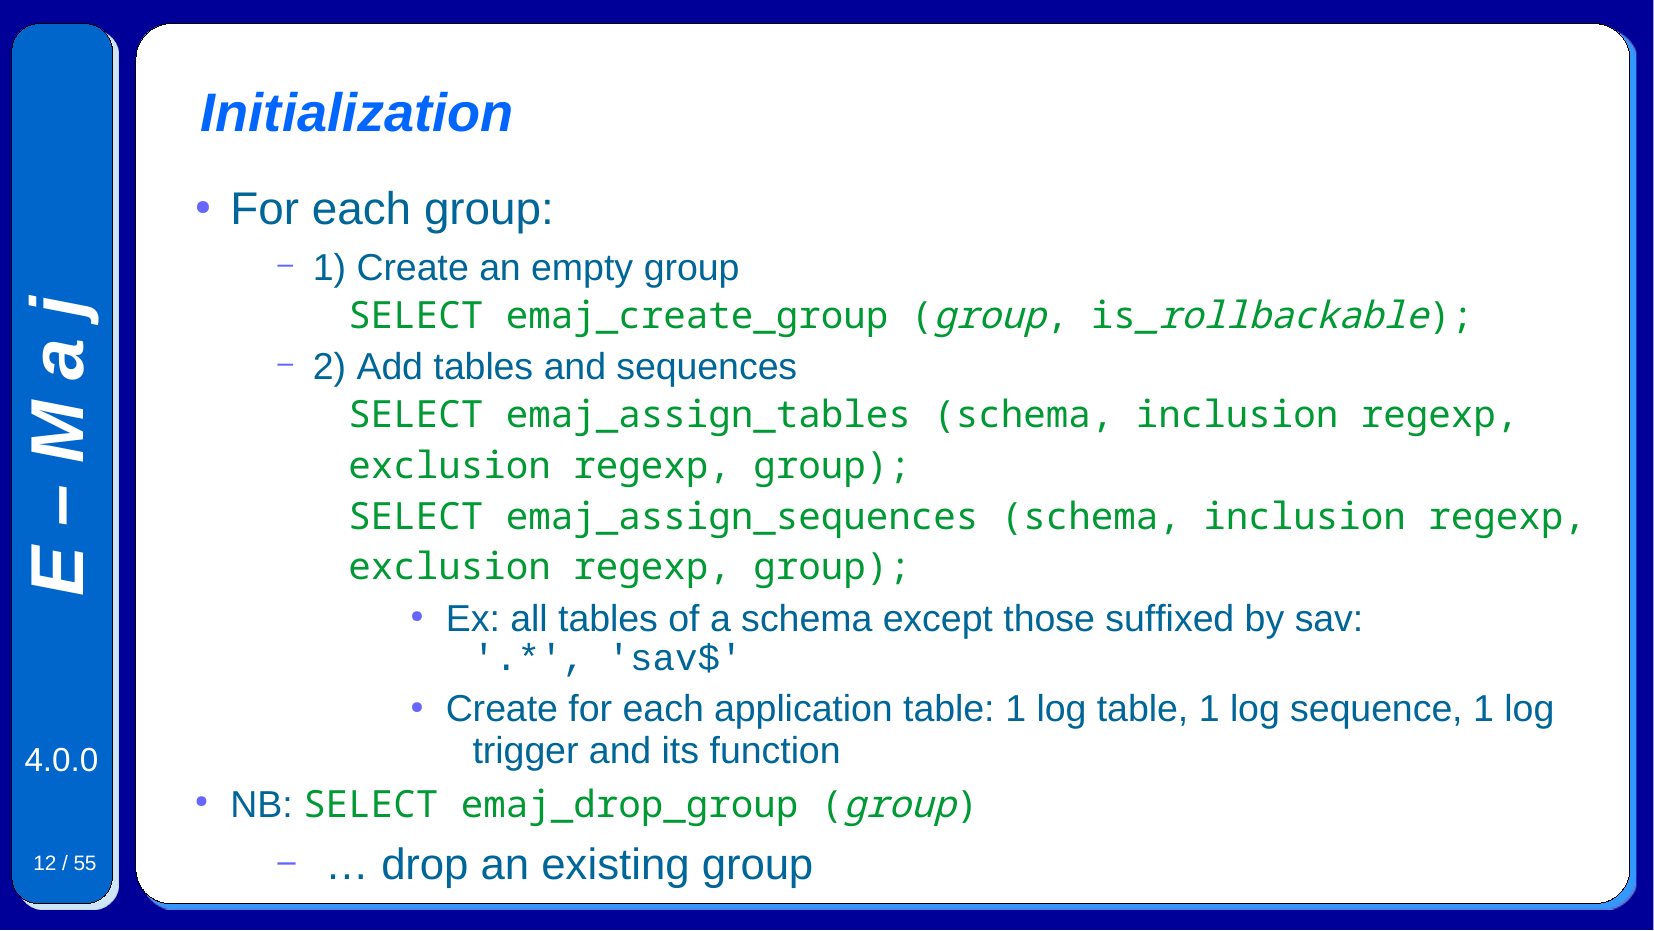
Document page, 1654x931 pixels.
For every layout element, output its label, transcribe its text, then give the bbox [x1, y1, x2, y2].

title Initialization [200, 34, 1575, 183]
list For each group: 1) Create an empty group SELECT emaj_create_group (group, is_rollbackable); 2) Add tables and sequences SELECT emaj_assign_tables (schema, inclusion regexp, exclusion regexp, group); SELECT emaj_assign_sequences (schema, inclusion regexp, exclusion regexp, group); Ex: all tables of a schema except those suffixed by sav: '.*', 'sav$' Create for each application table: 1 log table, 1 log sequence, 1 log trigger and its function NB: SELECT emaj_drop_group (group) … drop an existing group [177, 183, 1587, 888]
